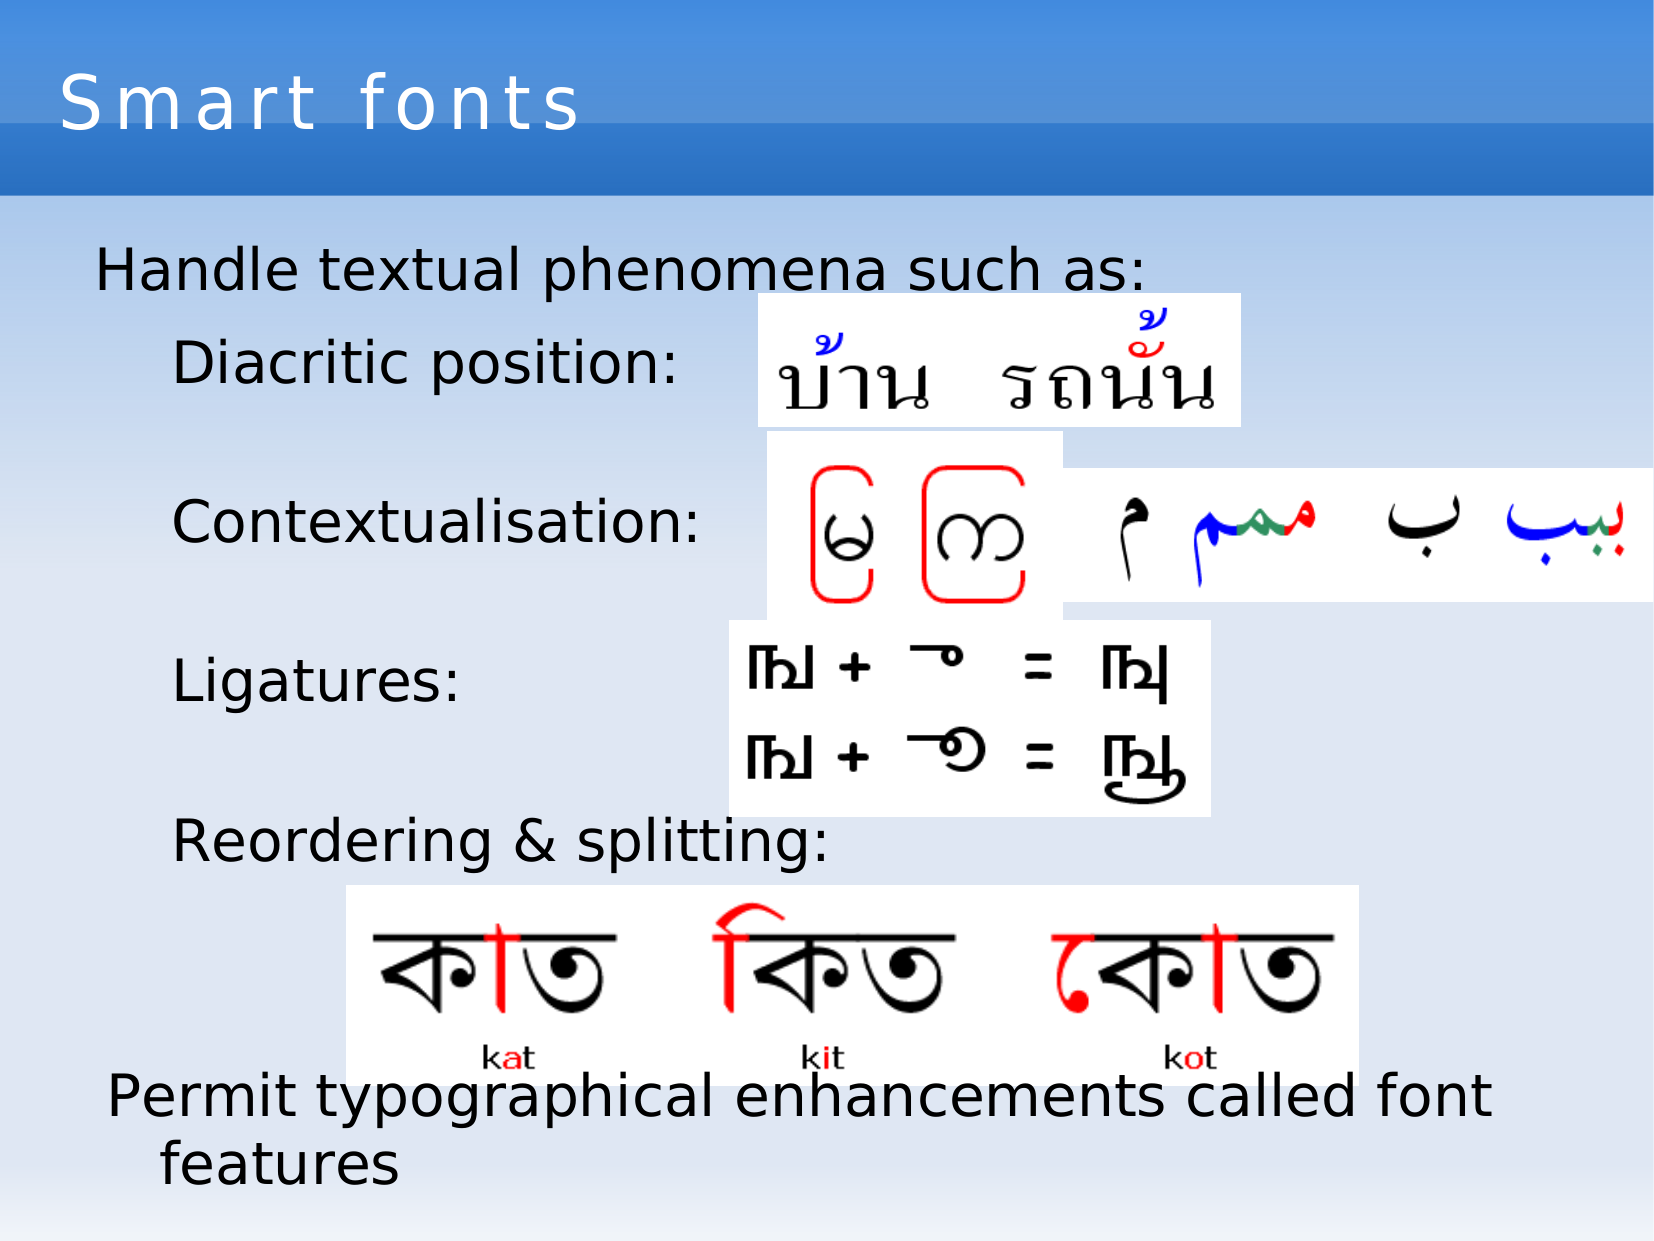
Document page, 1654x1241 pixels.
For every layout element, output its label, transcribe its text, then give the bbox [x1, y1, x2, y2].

list Handle textual phenomena such as: Diacritic position: Contextualisation: Ligatures: Reordering & splitting: [76, 236, 1565, 875]
list Permit typographical enhancements called font features [88, 1062, 1577, 1199]
picture [0, 0, 1654, 1241]
title Smart fonts [59, 29, 1270, 178]
